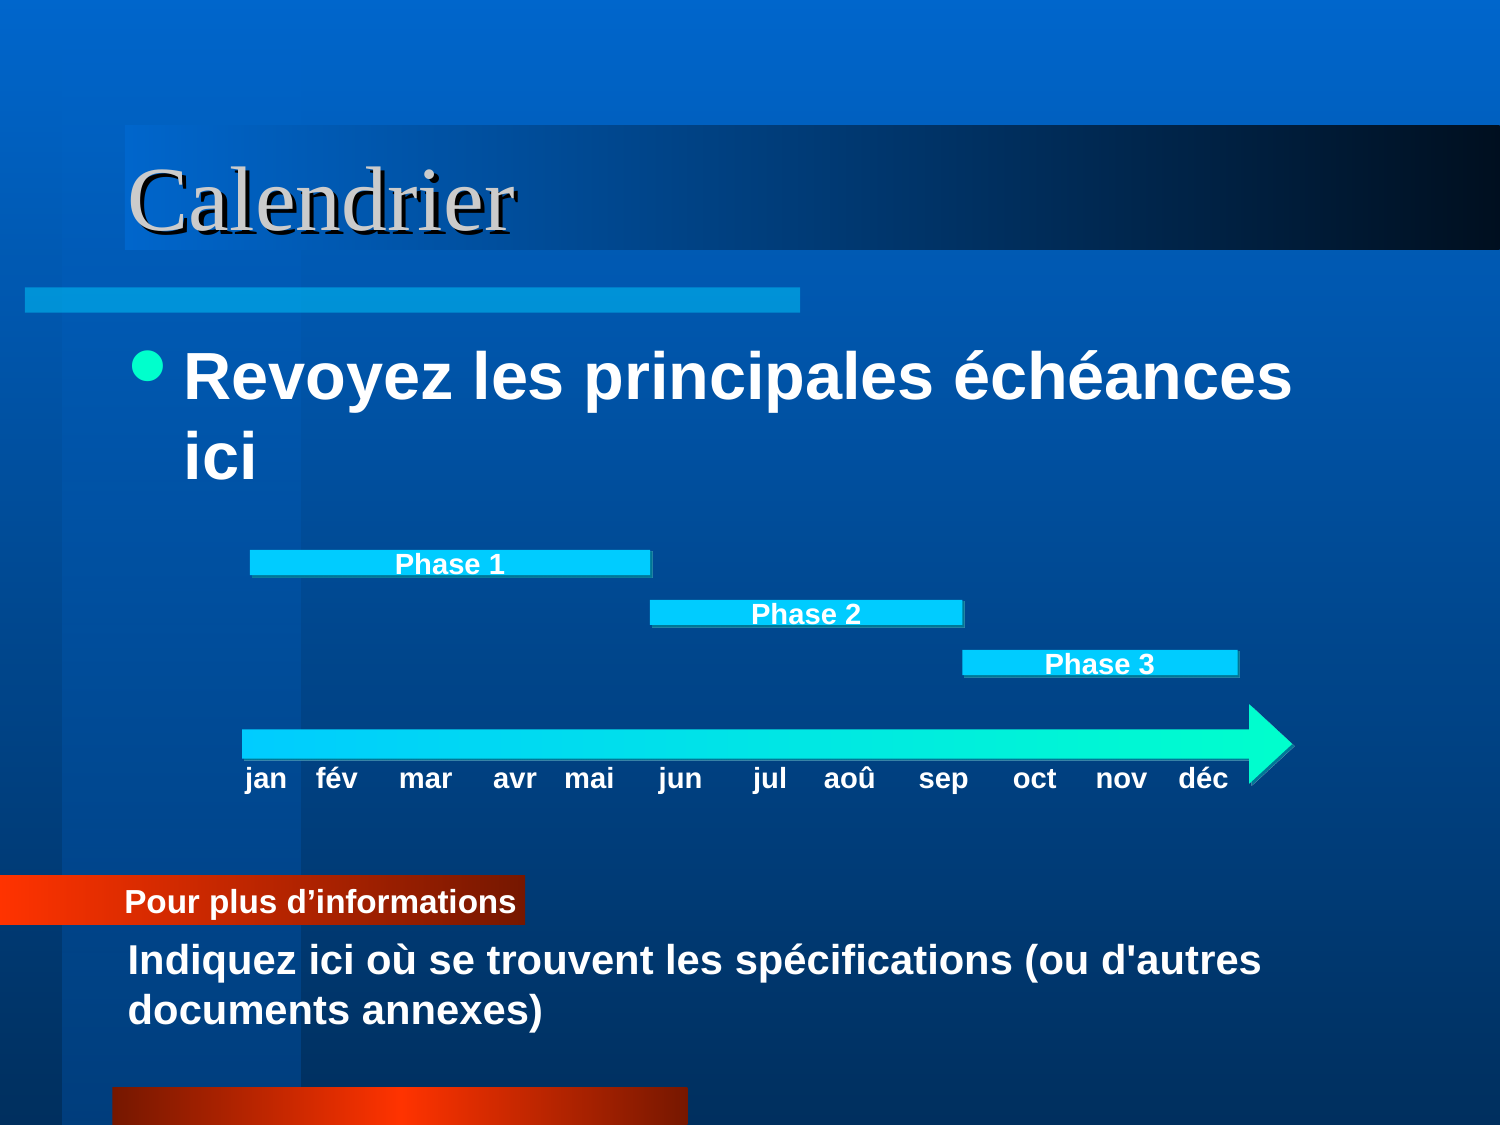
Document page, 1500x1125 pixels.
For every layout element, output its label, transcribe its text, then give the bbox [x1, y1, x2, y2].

text_box Phase 2 [649, 599, 963, 625]
text_box mai [549, 751, 630, 802]
title Calendrier [112, 99, 1388, 288]
text_box Phase 3 [962, 649, 1238, 676]
list Revoyez les principales échéances ici [112, 324, 1388, 924]
text_box jun [643, 751, 718, 802]
text_box mar [384, 751, 468, 802]
text_box déc [1163, 751, 1244, 802]
text_box nov [1080, 751, 1163, 802]
text_box Phase 1 [249, 549, 651, 576]
text_box fév [301, 751, 374, 802]
text_box avr [478, 751, 549, 802]
text_box [242, 729, 1077, 759]
text_box jul [738, 751, 803, 802]
text_box sep [903, 751, 984, 802]
text_box oct [998, 751, 1072, 802]
text_box jan [230, 751, 301, 802]
text_box Pour plus d’informations [0, 875, 526, 925]
text_box aoû [809, 751, 891, 802]
text_box Indiquez ici où se trouvent les spécifications (ou d'autres documents annexes) [112, 924, 1388, 1075]
